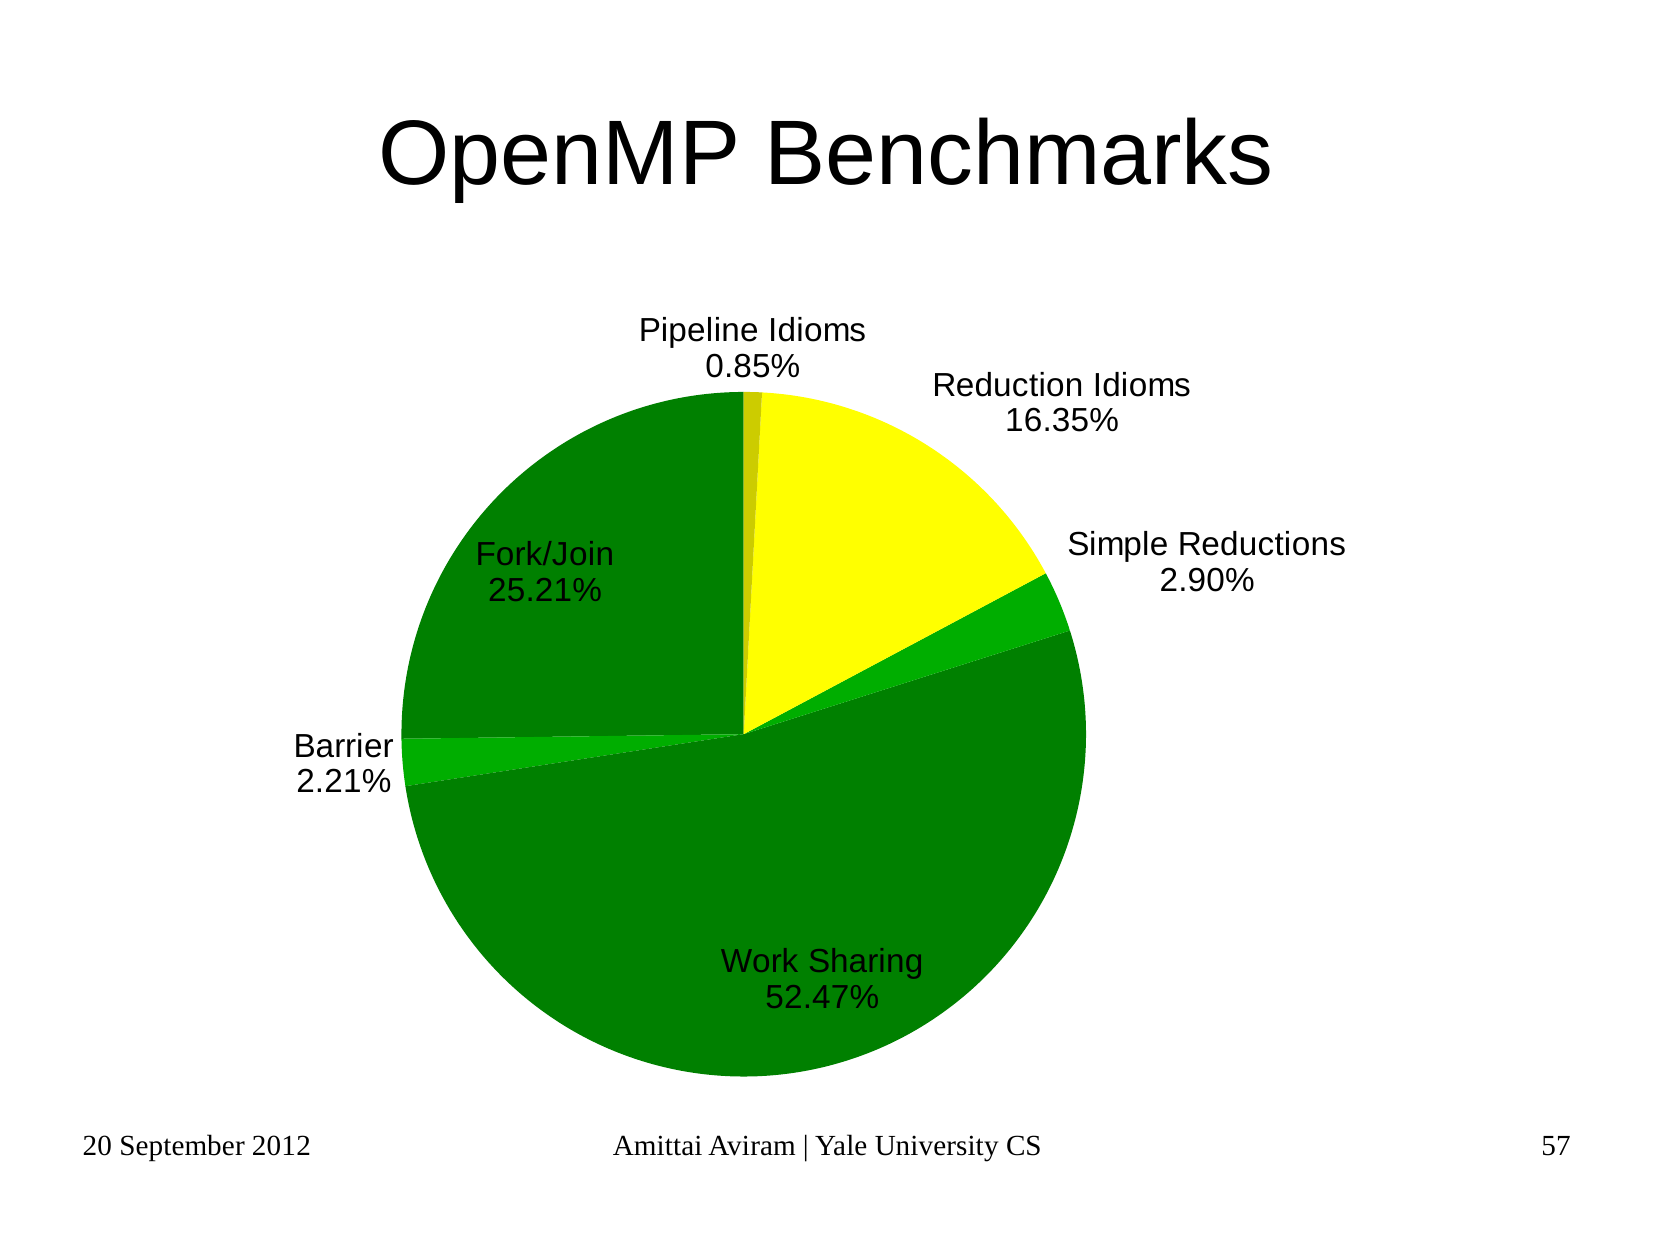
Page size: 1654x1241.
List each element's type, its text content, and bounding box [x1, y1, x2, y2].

title OpenMP Benchmarks [82, 56, 1571, 250]
chart [118, 295, 1536, 1093]
